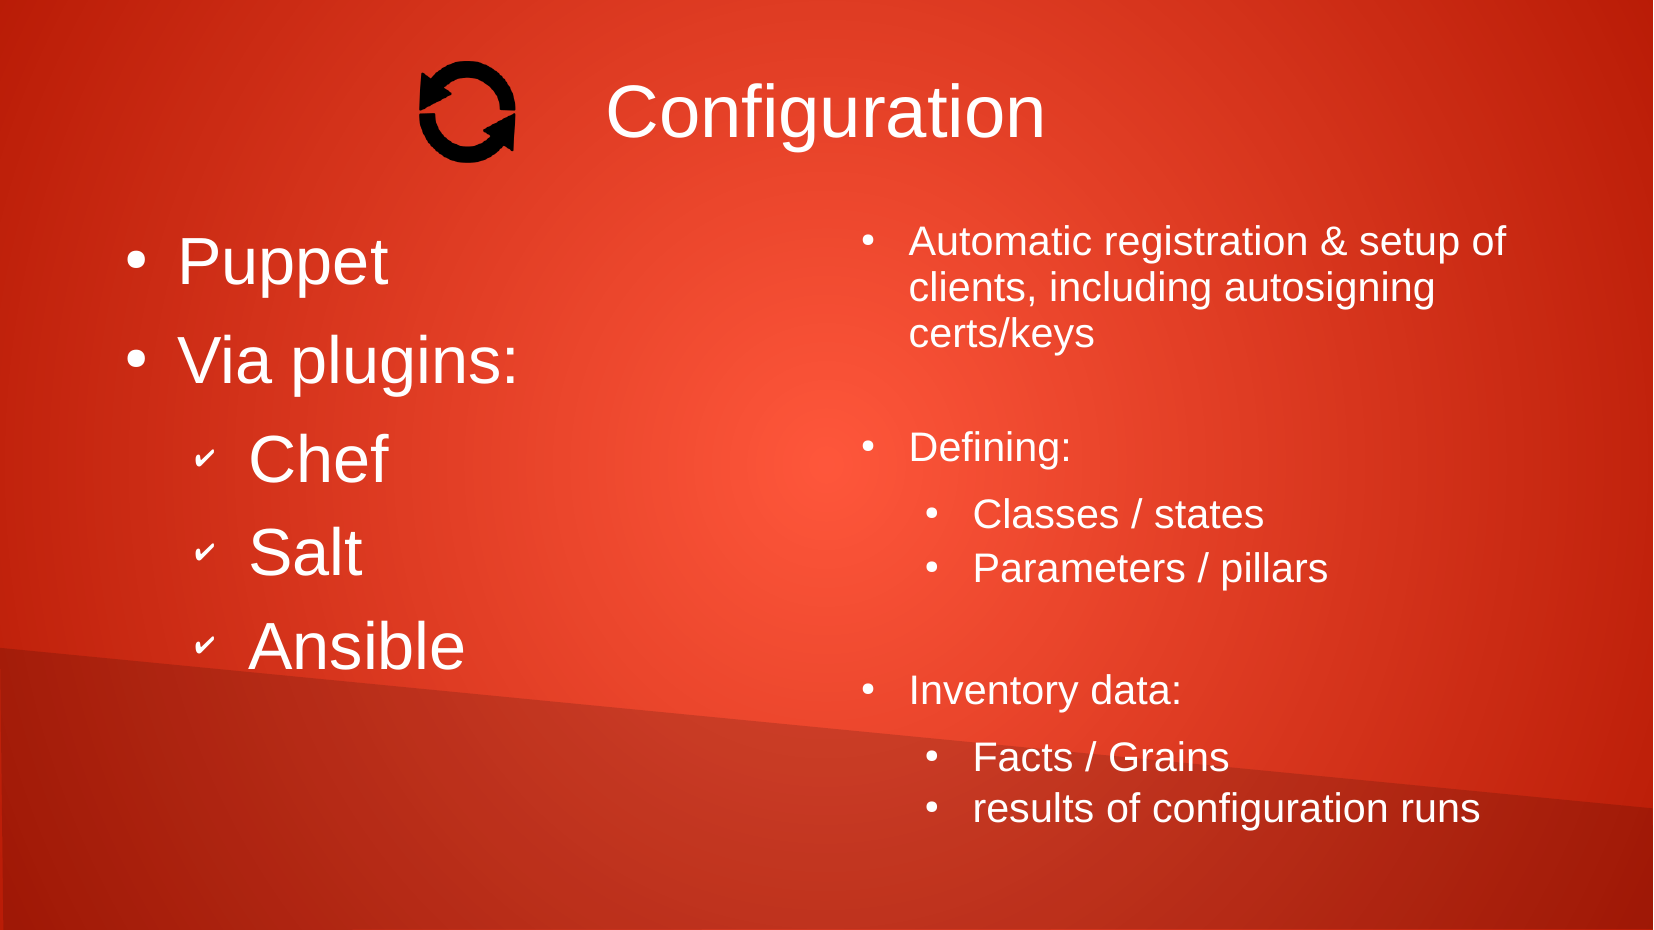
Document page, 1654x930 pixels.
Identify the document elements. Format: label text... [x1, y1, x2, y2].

picture [417, 56, 516, 163]
list Automatic registration & setup of clients, including autosigning certs/keys Defining: Classes / states Parameters / pillars Inventory data: Facts / Grains results of configuration runs [844, 218, 1571, 835]
list Puppet Via plugins: Chef Salt Ansible [82, 224, 809, 841]
title Configuration [82, 35, 1571, 189]
